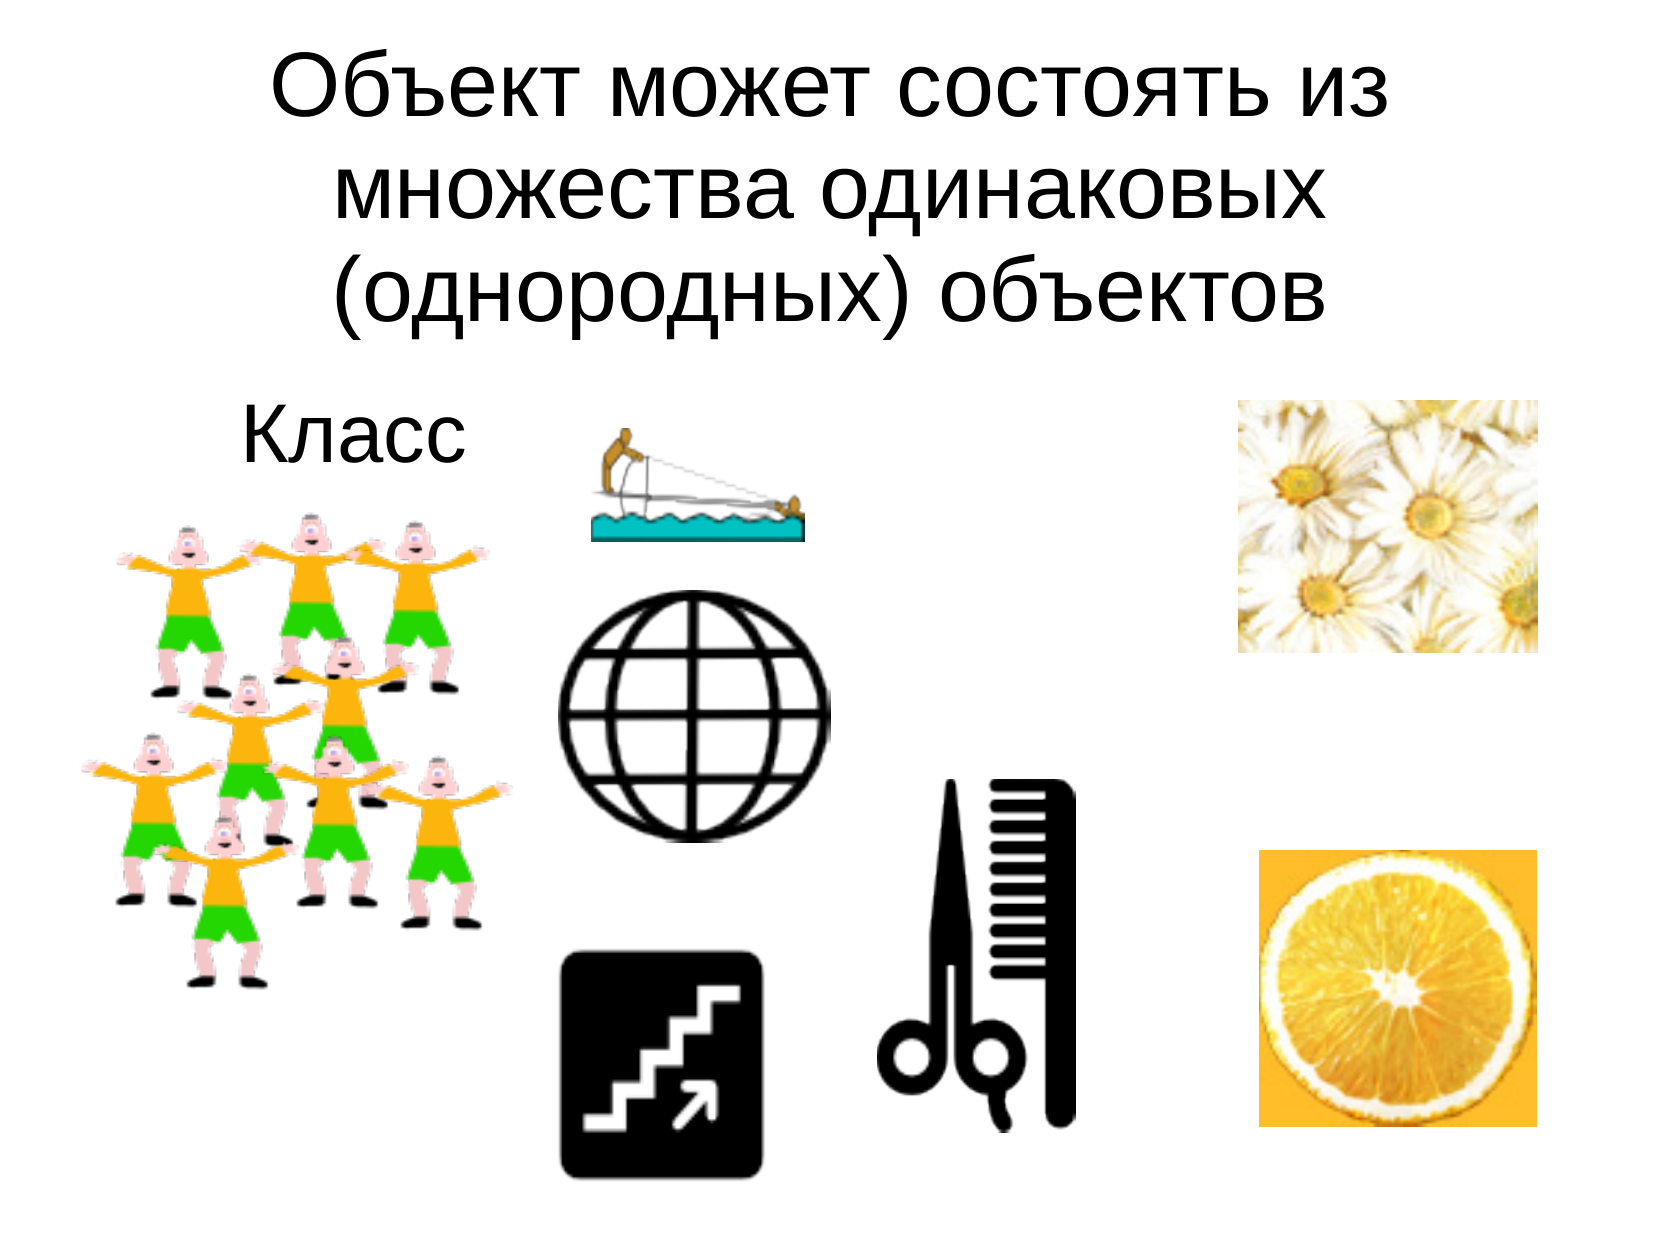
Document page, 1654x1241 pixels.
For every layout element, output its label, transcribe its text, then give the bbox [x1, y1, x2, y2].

picture [591, 428, 805, 542]
picture [1238, 400, 1538, 653]
text_box Класс [101, 380, 606, 489]
picture [1259, 850, 1537, 1127]
picture [554, 944, 771, 1188]
picture [60, 470, 552, 1031]
picture [558, 590, 831, 843]
picture [877, 779, 1076, 1133]
text_box Объект может состоять из множества одинаковых (однородных) объектов [42, 25, 1619, 451]
